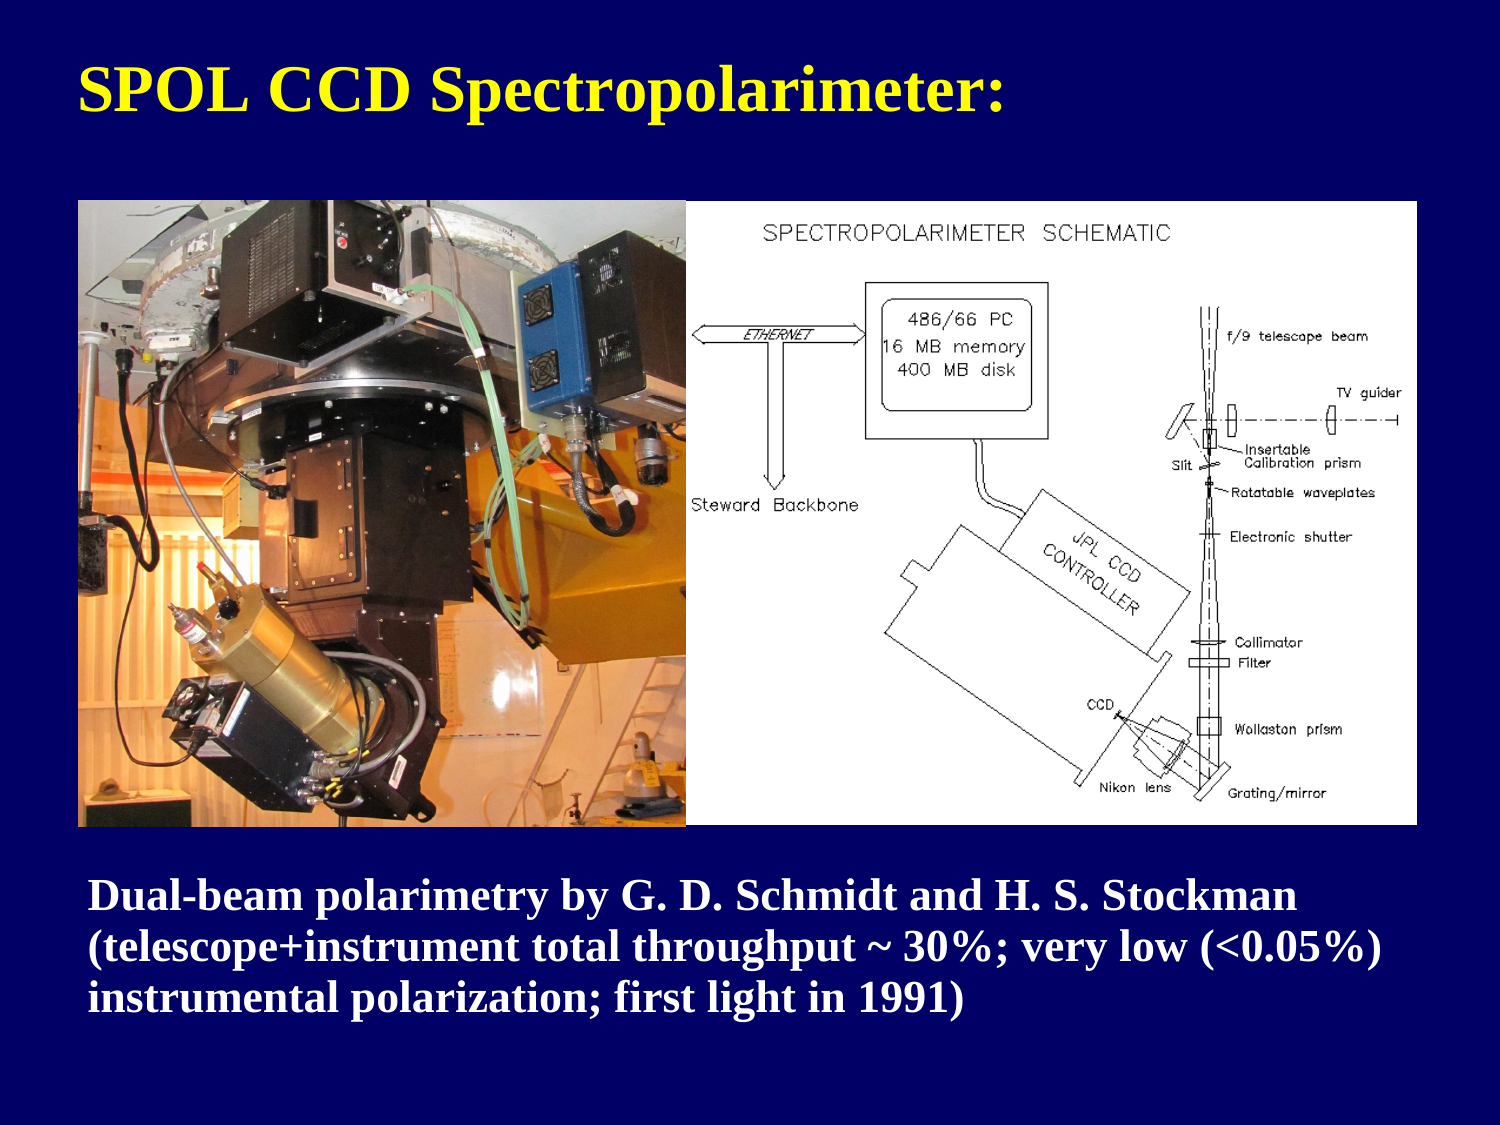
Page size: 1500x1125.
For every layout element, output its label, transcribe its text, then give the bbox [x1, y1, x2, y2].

picture [78, 200, 1417, 827]
text_box Dual-beam polarimetry by G. D. Schmidt and H. S. Stockman (telescope+instrument total throughput ~ 30%; very low (<0.05%) instrumental polarization; first light in 1991) [72, 862, 1500, 1051]
title SPOL CCD Spectropolarimeter: [77, 12, 1351, 185]
